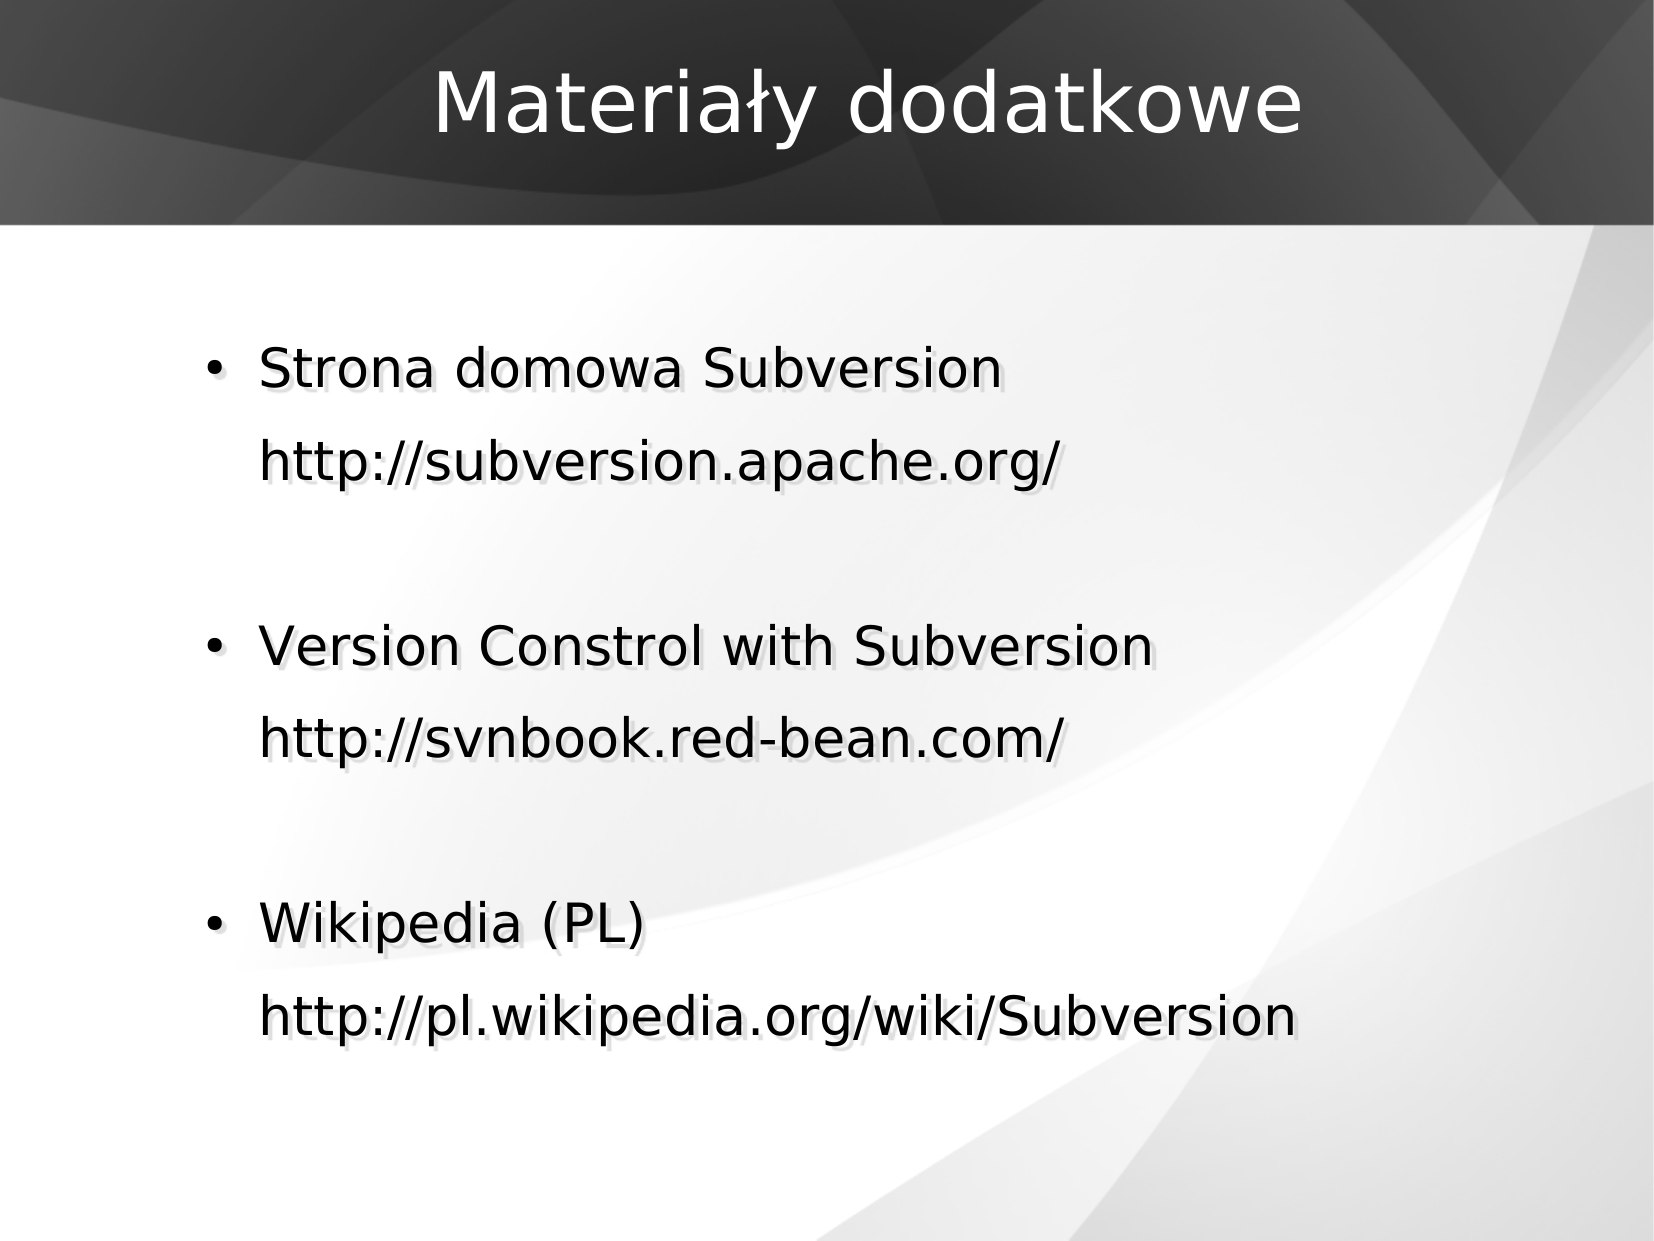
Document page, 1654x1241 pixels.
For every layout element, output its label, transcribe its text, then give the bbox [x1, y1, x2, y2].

title Materiały dodatkowe [124, 0, 1613, 208]
picture [0, 0, 1654, 1241]
list Strona domowa Subversion http://subversion.apache.org/ Version Constrol with Subversion http://svnbook.red-bean.com/ Wikipedia (PL) http://pl.wikipedia.org/wiki/Subversion [187, 337, 1538, 1141]
